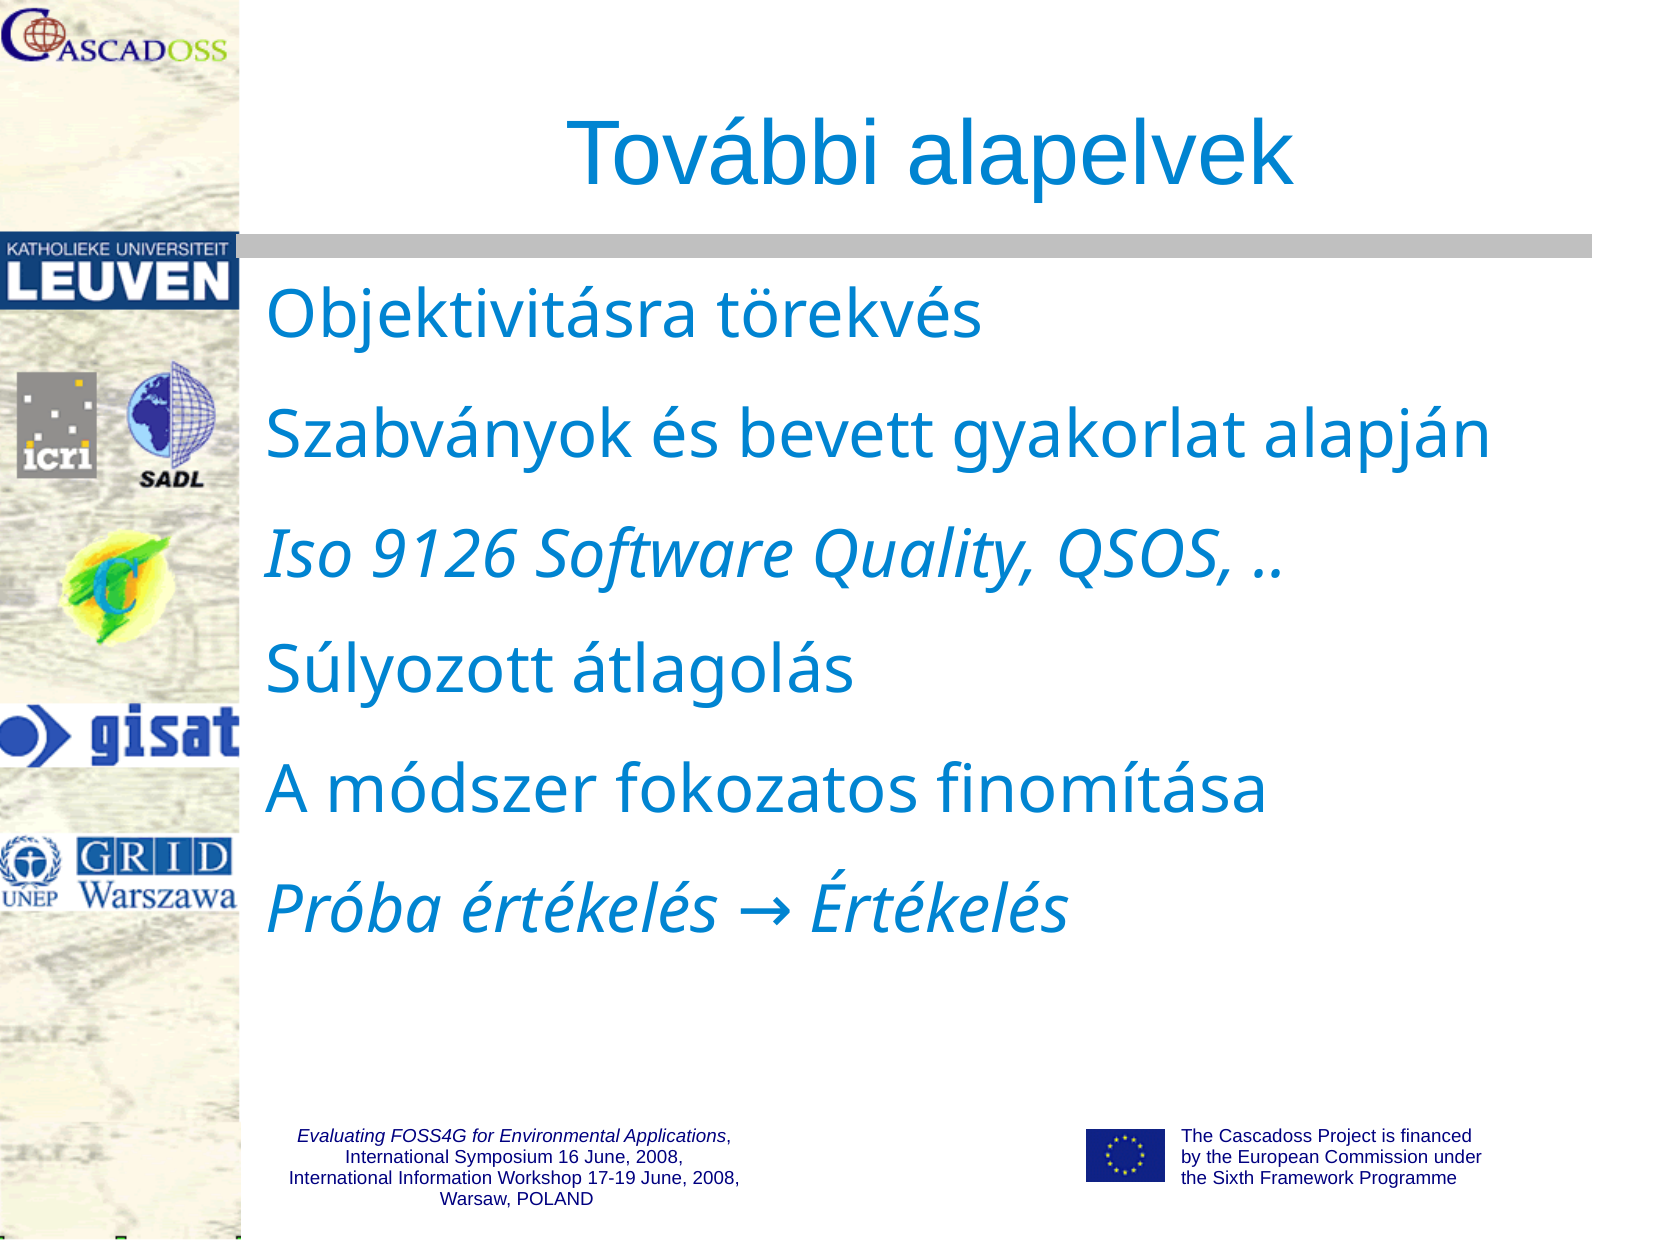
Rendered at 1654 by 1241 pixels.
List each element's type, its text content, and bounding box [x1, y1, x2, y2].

picture [1086, 1129, 1165, 1182]
list Objektivitásra törekvés Szabványok és bevett gyakorlat alapján Iso 9126 Software Quality, QSOS, .. Súlyozott átlagolás A módszer fokozatos finomítása Próba értékelés → Értékelés [265, 266, 1571, 1054]
picture [0, 0, 241, 1241]
title További alapelvek [236, 56, 1625, 250]
